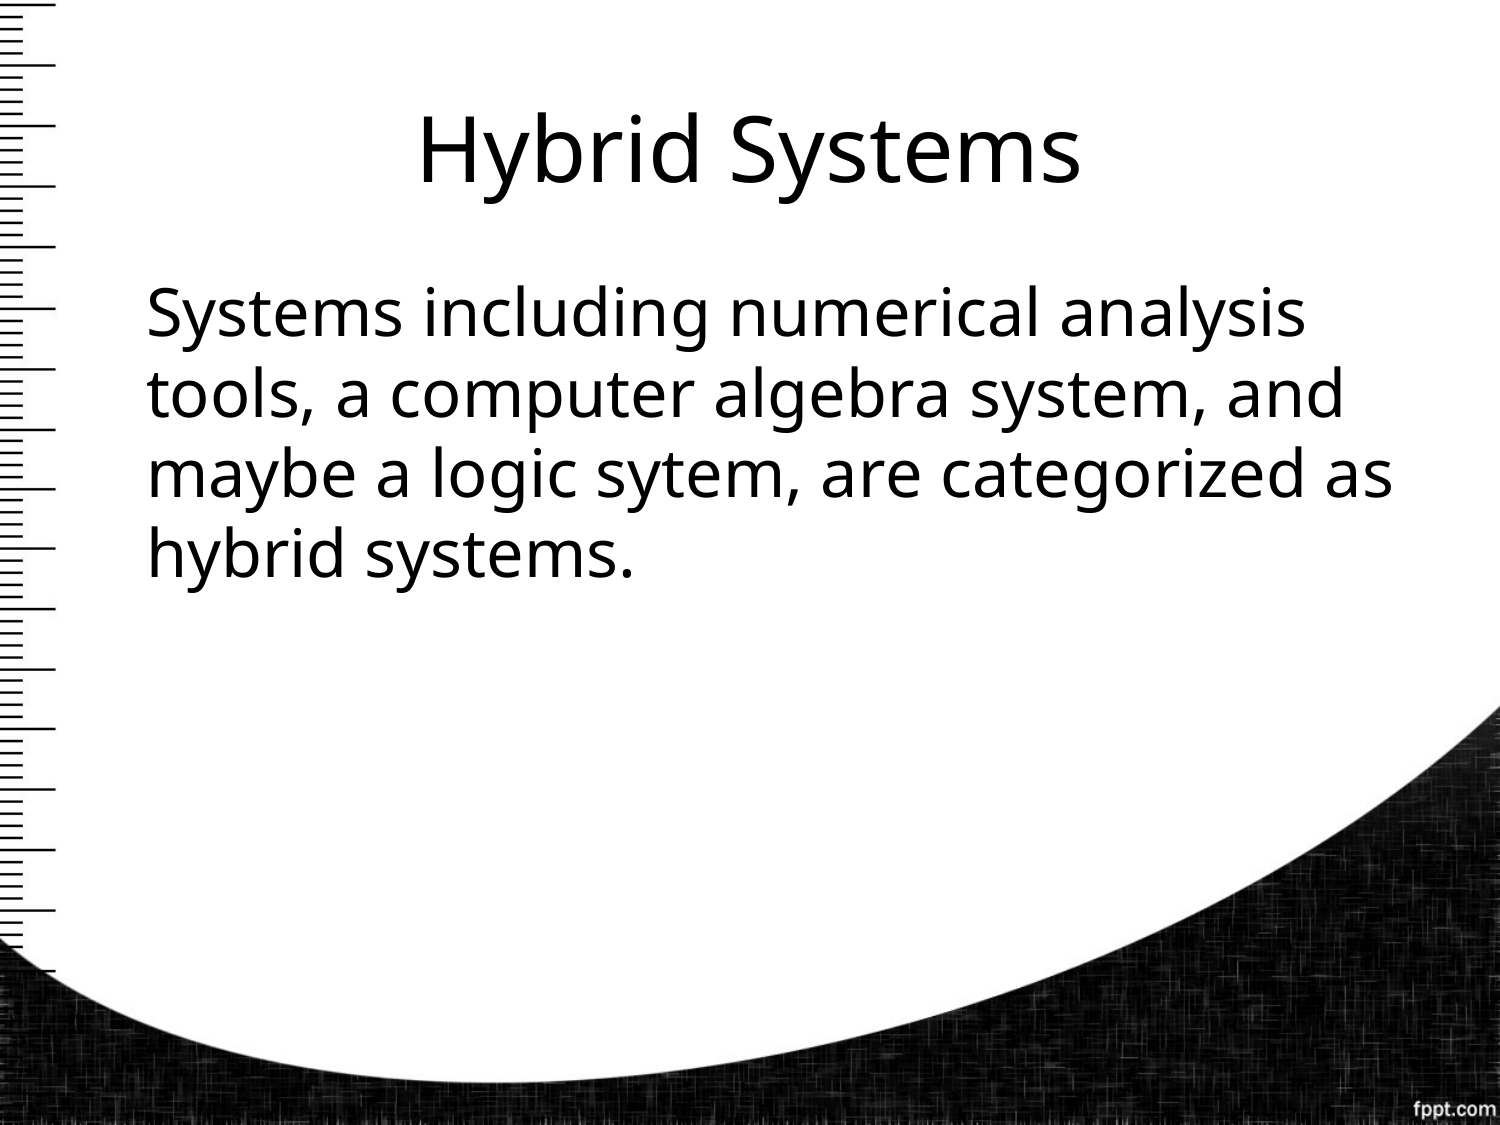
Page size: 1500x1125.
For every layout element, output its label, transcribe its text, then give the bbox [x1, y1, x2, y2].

list Systems including numerical analysis tools, a computer algebra system, and maybe a logic sytem, are categorized as hybrid systems. [75, 262, 1426, 1020]
title Hybrid Systems [75, 44, 1426, 248]
picture [0, 0, 1500, 1125]
